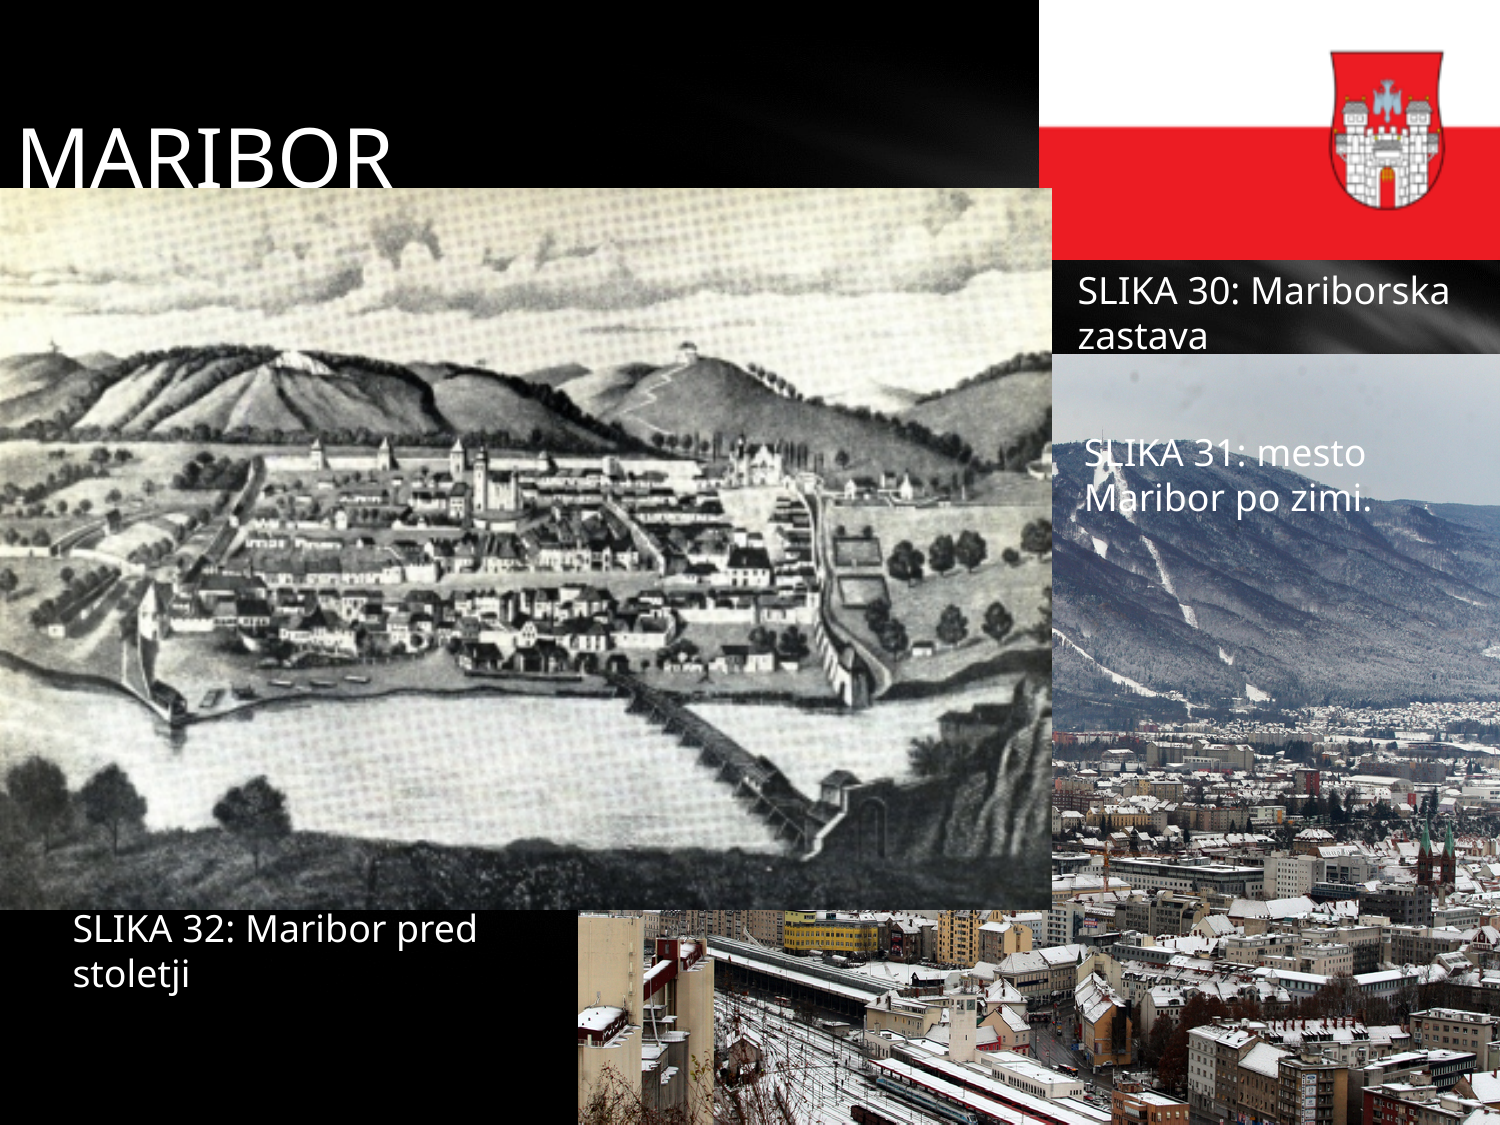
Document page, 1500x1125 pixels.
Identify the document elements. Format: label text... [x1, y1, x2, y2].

picture [0, 0, 1500, 1125]
text_box SLIKA 31: mesto Maribor po zimi. [1068, 421, 1500, 526]
text_box SLIKA 30: Mariborska zastava [1062, 259, 1494, 365]
subtitle DRUGO NAJVEČJE SLOVENSKO MESTO LEŽI MED DRAVO POHORJEM SLOVENSKIMI GORICAMI ŠTAJERSKEM STARO IME MARBURG TURISTIČNO MESTO [0, 910, 578, 1015]
text_box SLIKA 32: Maribor pred stoletji [57, 897, 532, 1003]
title MARIBOR [0, 37, 1039, 188]
